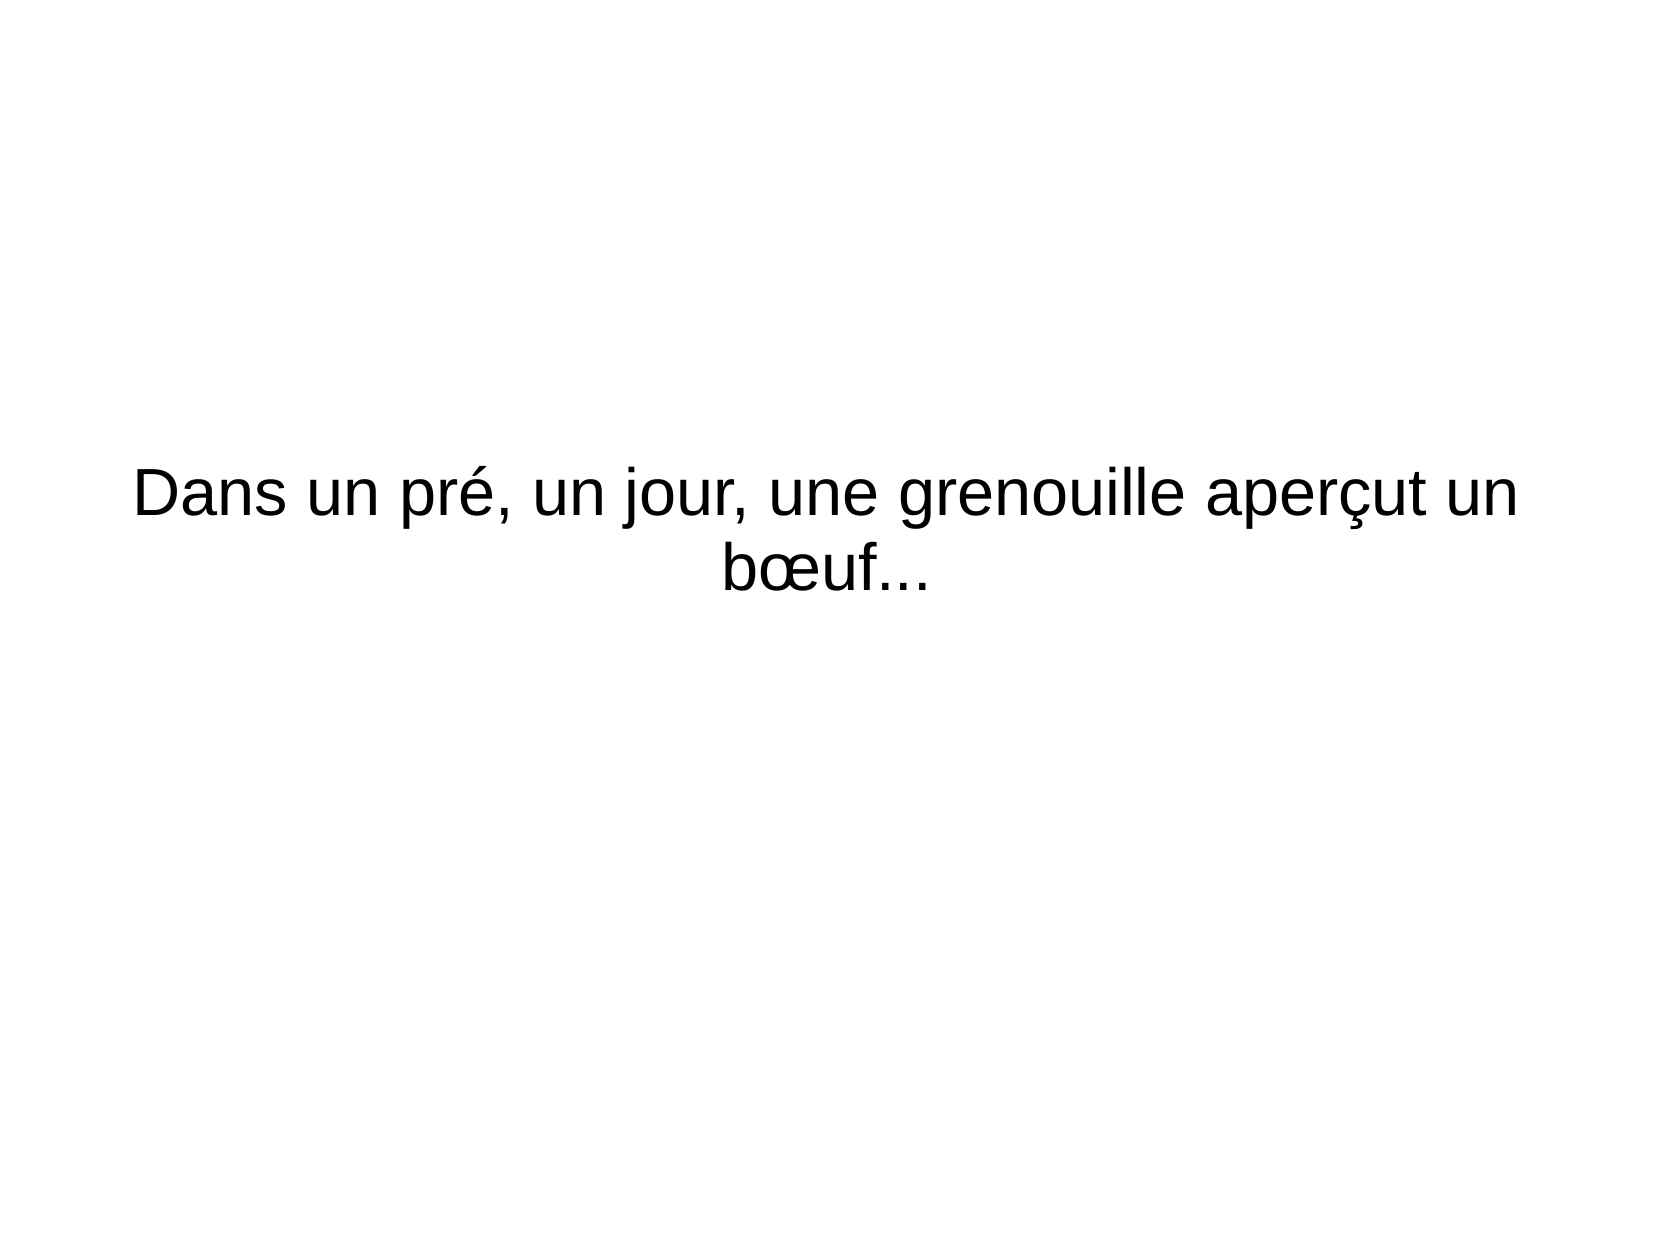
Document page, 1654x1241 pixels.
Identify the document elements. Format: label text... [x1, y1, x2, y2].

subtitle Dans un pré, un jour, une grenouille aperçut un bœuf... [82, 49, 1571, 1010]
